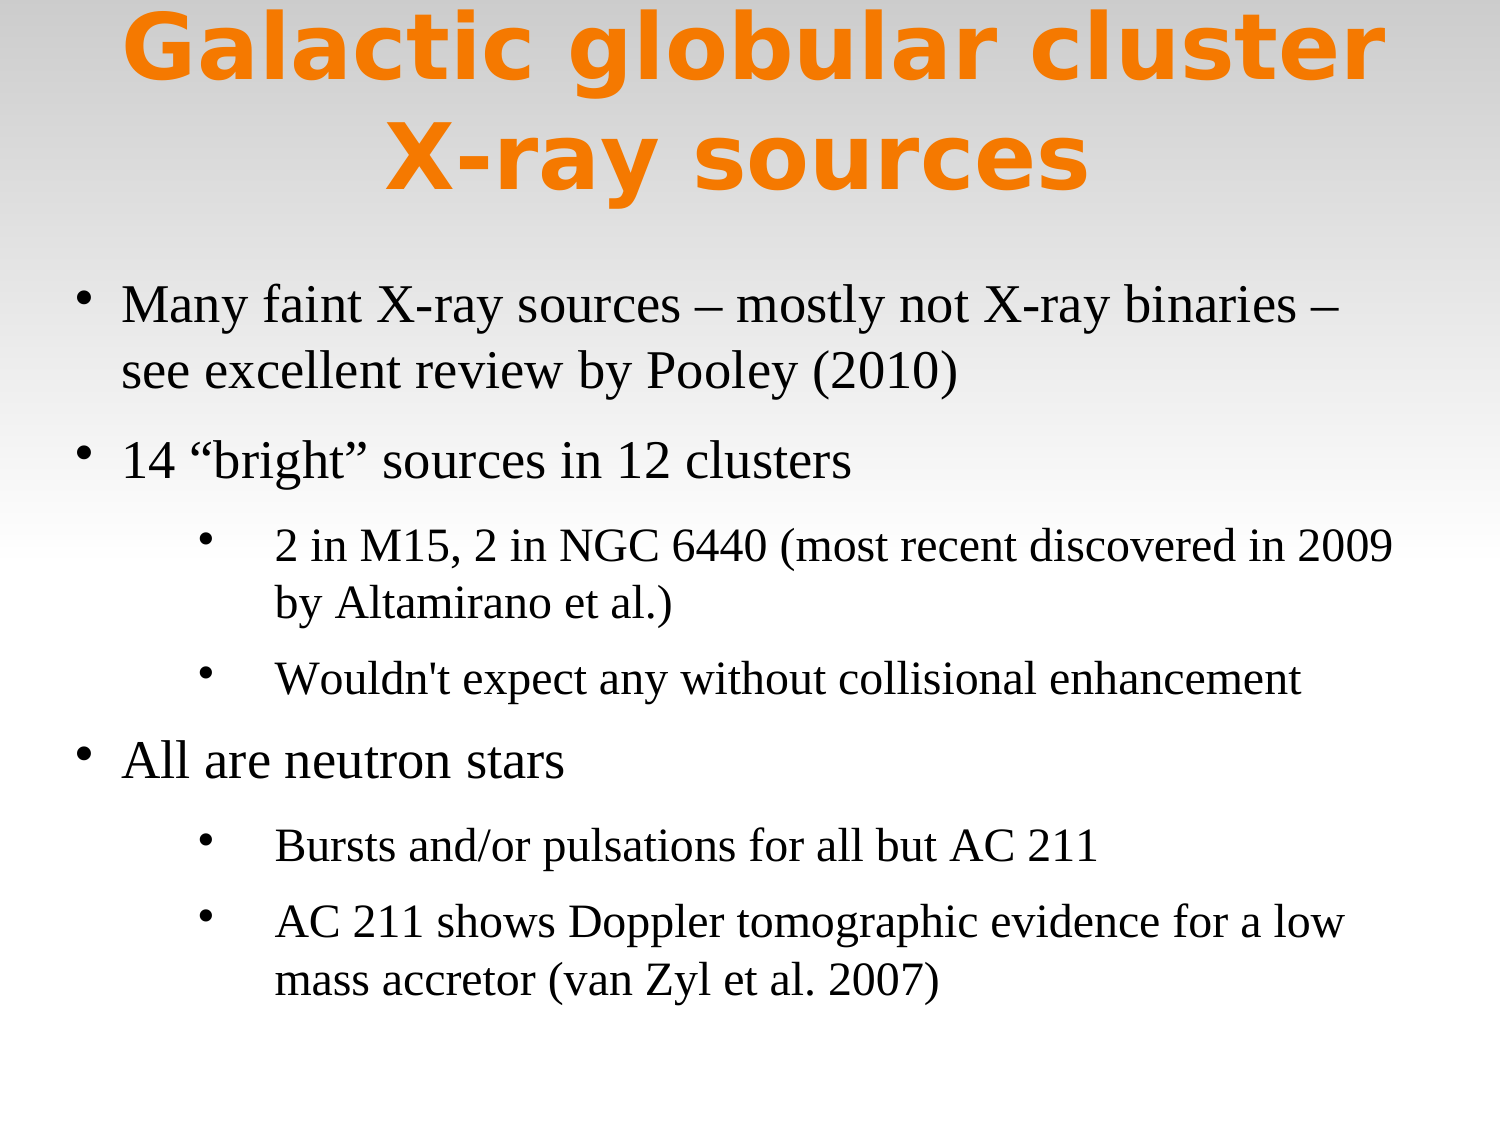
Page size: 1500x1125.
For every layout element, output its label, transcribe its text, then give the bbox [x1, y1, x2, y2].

title Galactic globular cluster X-ray sources [59, 0, 1418, 209]
list Many faint X-ray sources – mostly not X-ray binaries – see excellent review by Pooley (2010) 14 “bright” sources in 12 clusters 2 in M15, 2 in NGC 6440 (most recent discovered in 2009 by Altamirano et al.) Wouldn't expect any without collisional enhancement All are neutron stars Bursts and/or pulsations for all but AC 211 AC 211 shows Doppler tomographic evidence for a low mass accretor (van Zyl et al. 2007) [74, 263, 1423, 1006]
